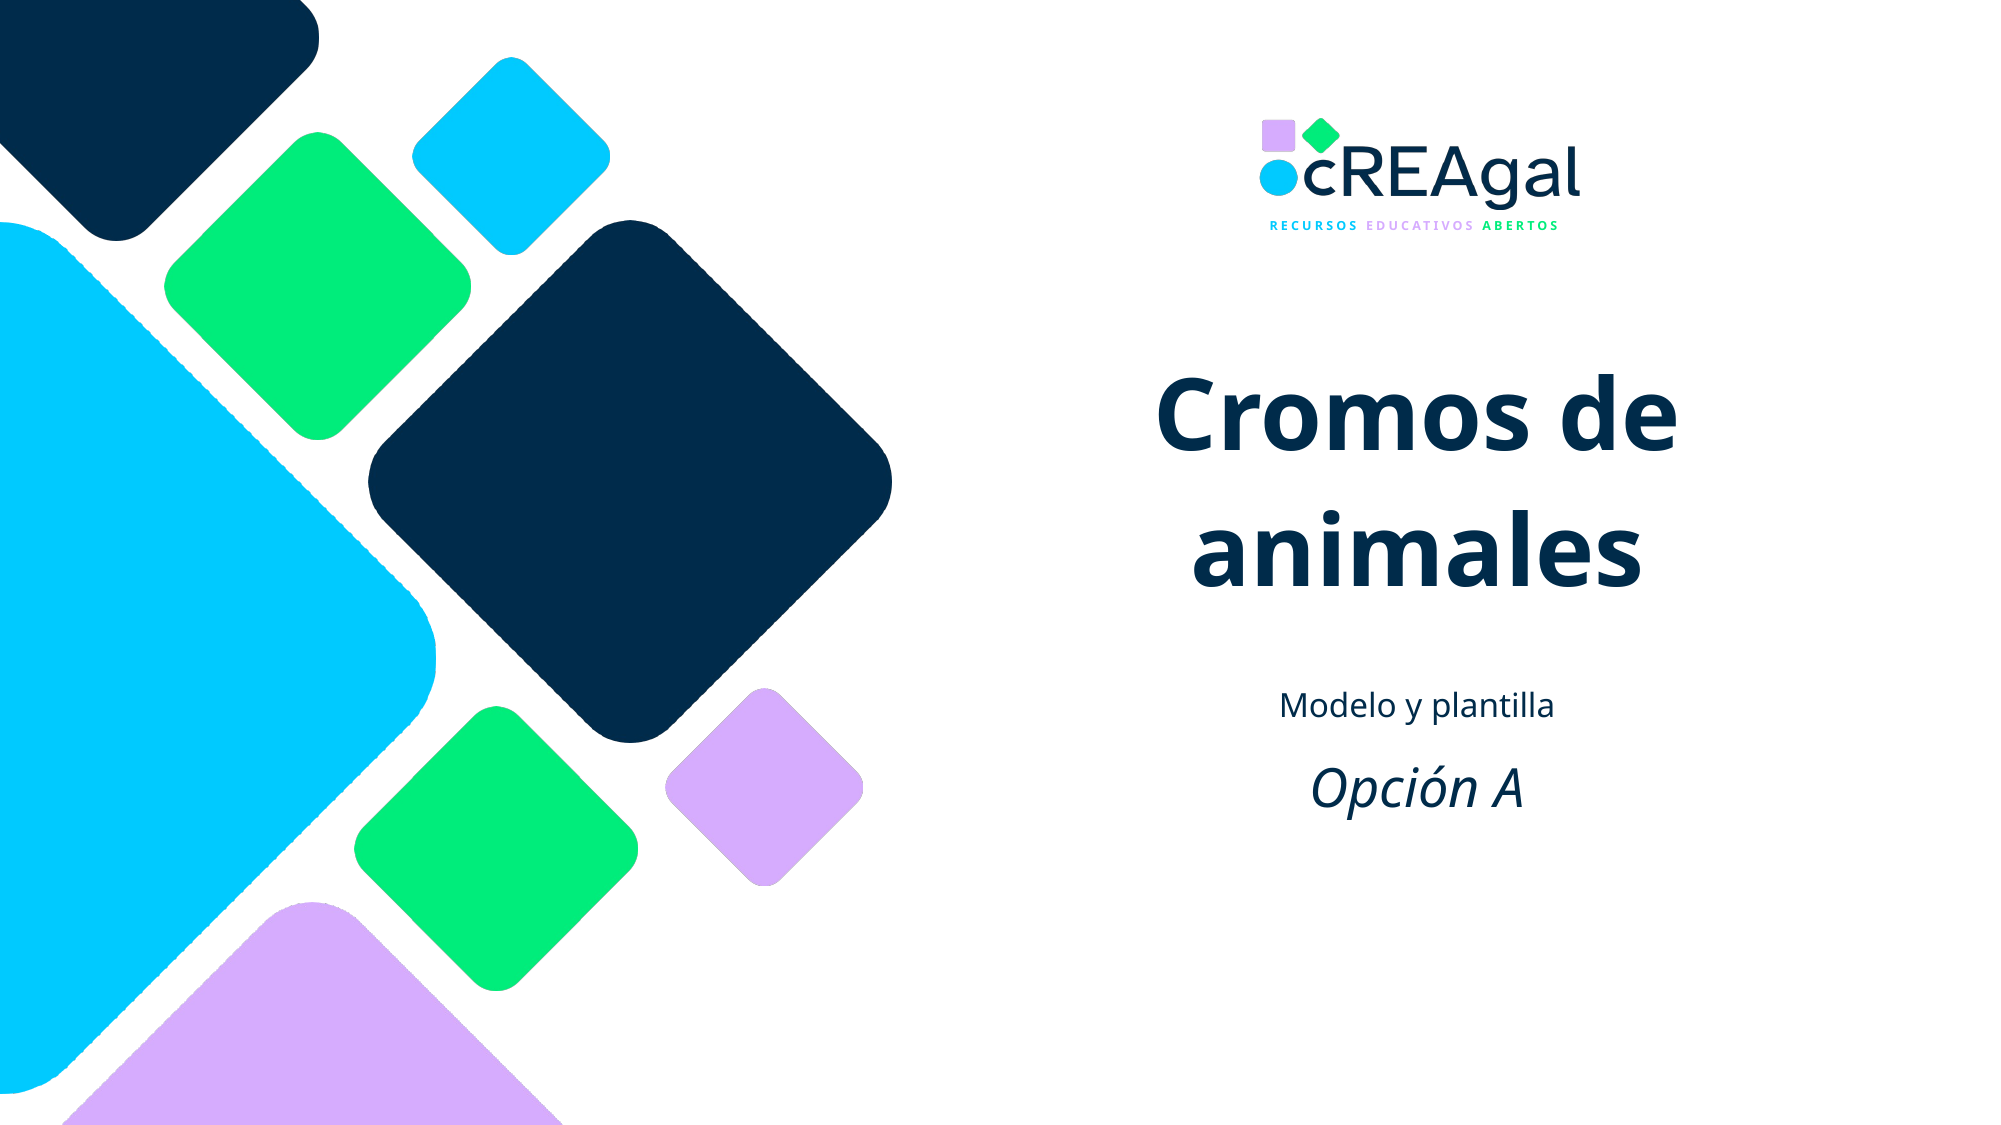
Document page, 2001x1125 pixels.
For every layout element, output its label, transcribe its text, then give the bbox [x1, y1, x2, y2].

list Modelo y plantilla Opción A [974, 649, 1861, 857]
picture [515, 57, 610, 149]
title Cromos de animales [974, 309, 1861, 649]
picture [1259, 118, 1580, 210]
picture [0, 0, 892, 1125]
